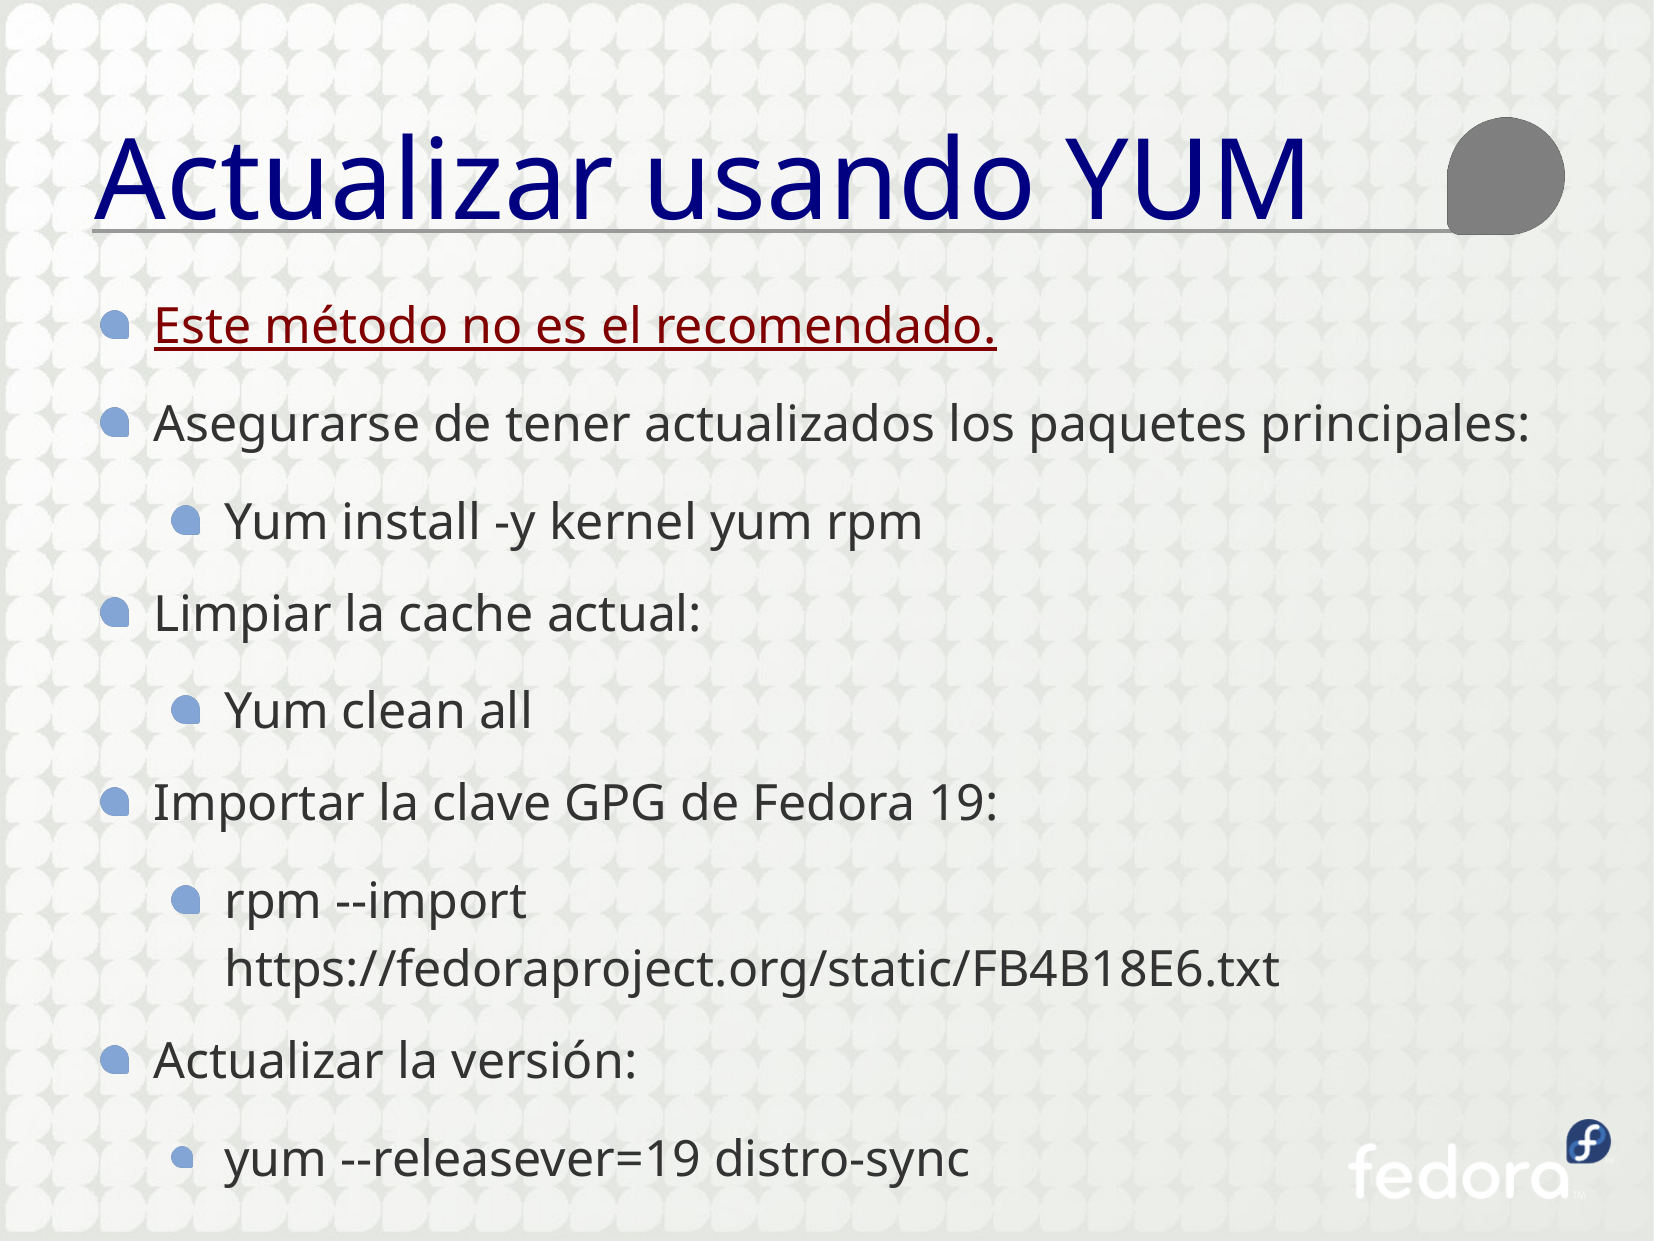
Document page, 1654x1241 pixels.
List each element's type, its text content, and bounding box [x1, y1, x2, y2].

title Actualizar usando YUM [94, 99, 1426, 252]
list Este método no es el recomendado. Asegurarse de tener actualizados los paquetes principales: Yum install -y kernel yum rpm Limpiar la cache actual: Yum clean all Importar la clave GPG de Fedora 19: rpm --import https://fedoraproject.org/static/FB4B18E6.txt Actualizar la versión: yum --releasever=19 distro-sync [82, 290, 1571, 1094]
picture [0, 0, 1654, 1241]
